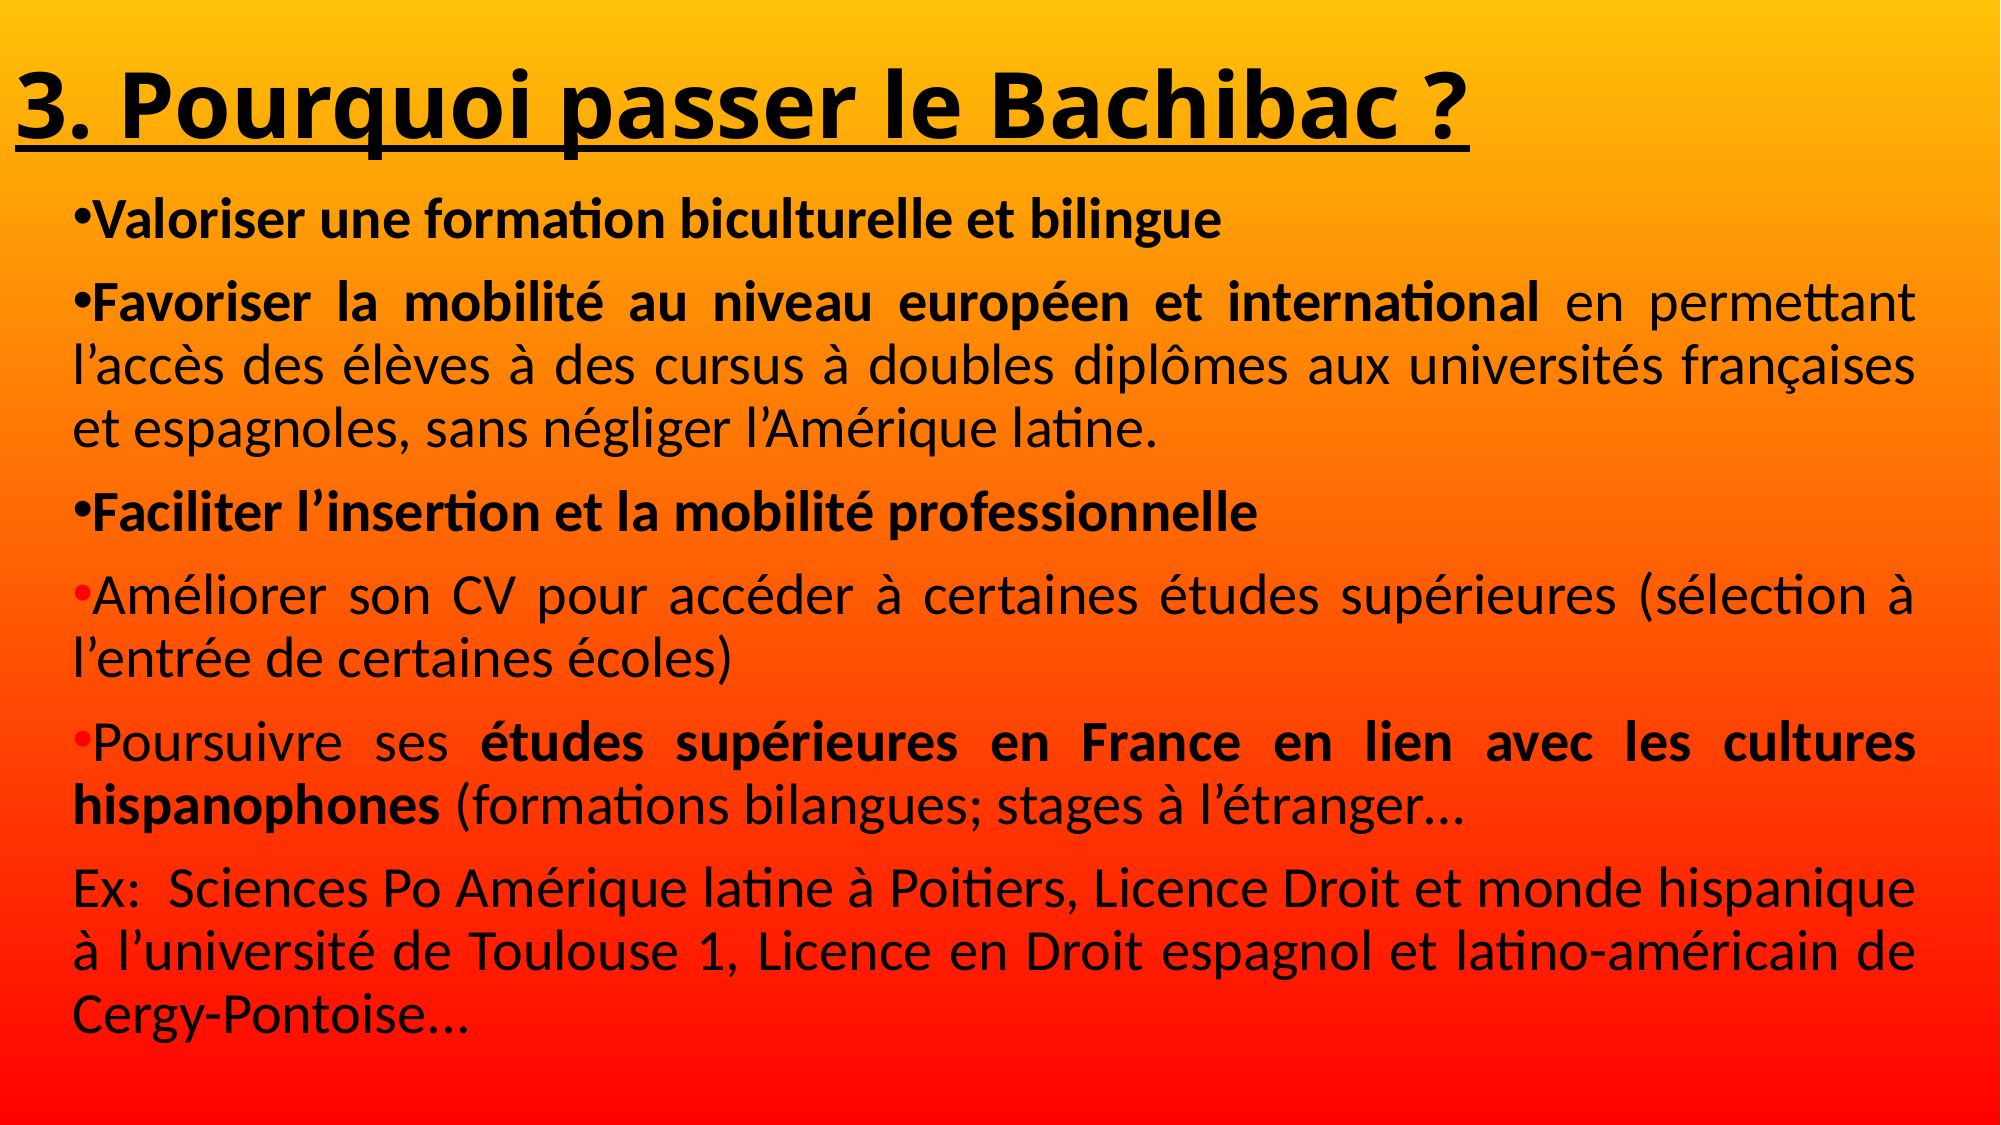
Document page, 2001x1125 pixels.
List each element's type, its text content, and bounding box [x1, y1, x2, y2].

title 3. Pourquoi passer le Bachibac ? [0, 0, 1725, 218]
list Valoriser une formation biculturelle et bilingue Favoriser la mobilité au niveau européen et international en permettant l’accès des élèves à des cursus à doubles diplômes aux universités françaises et espagnoles, sans négliger l’Amérique latine. Faciliter l’insertion et la mobilité professionnelle Améliorer son CV pour accéder à certaines études supérieures (sélection à l’entrée de certaines écoles) Poursuivre ses études supérieures en France en lien avec les cultures hispanophones (formations bilangues; stages à l’étranger… Ex: Sciences Po Amérique latine à Poitiers, Licence Droit et monde hispanique à l’université de Toulouse 1, Licence en Droit espagnol et latino-américain de Cergy-Pontoise... [57, 180, 1933, 1063]
